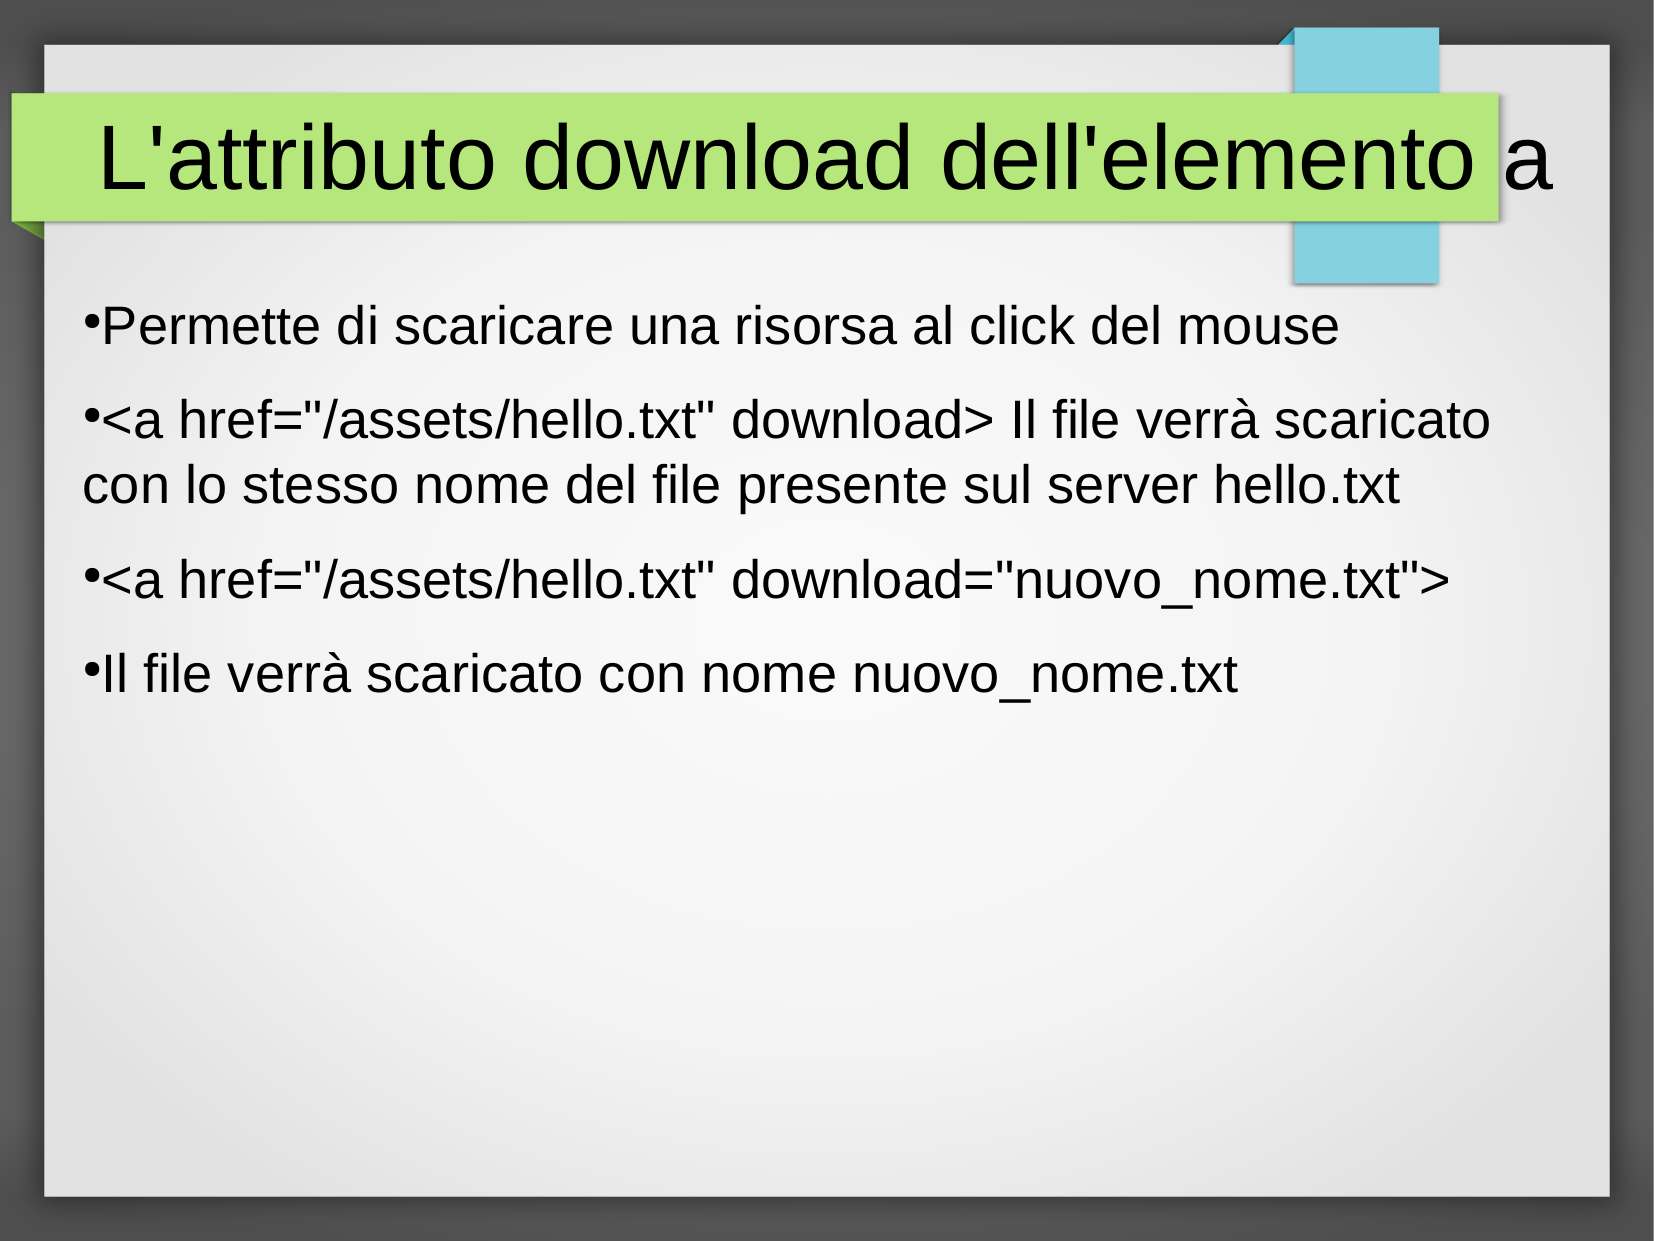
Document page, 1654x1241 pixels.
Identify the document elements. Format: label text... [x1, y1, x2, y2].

title L'attributo download dell'elemento a [82, 49, 1571, 257]
picture [0, 0, 1654, 1241]
list Permette di scaricare una risorsa al click del mouse <a href="/assets/hello.txt" download> Il file verrà scaricato con lo stesso nome del file presente sul server hello.txt <a href="/assets/hello.txt" download="nuovo_nome.txt"> Il file verrà scaricato con nome nuovo_nome.txt [82, 290, 1571, 1111]
